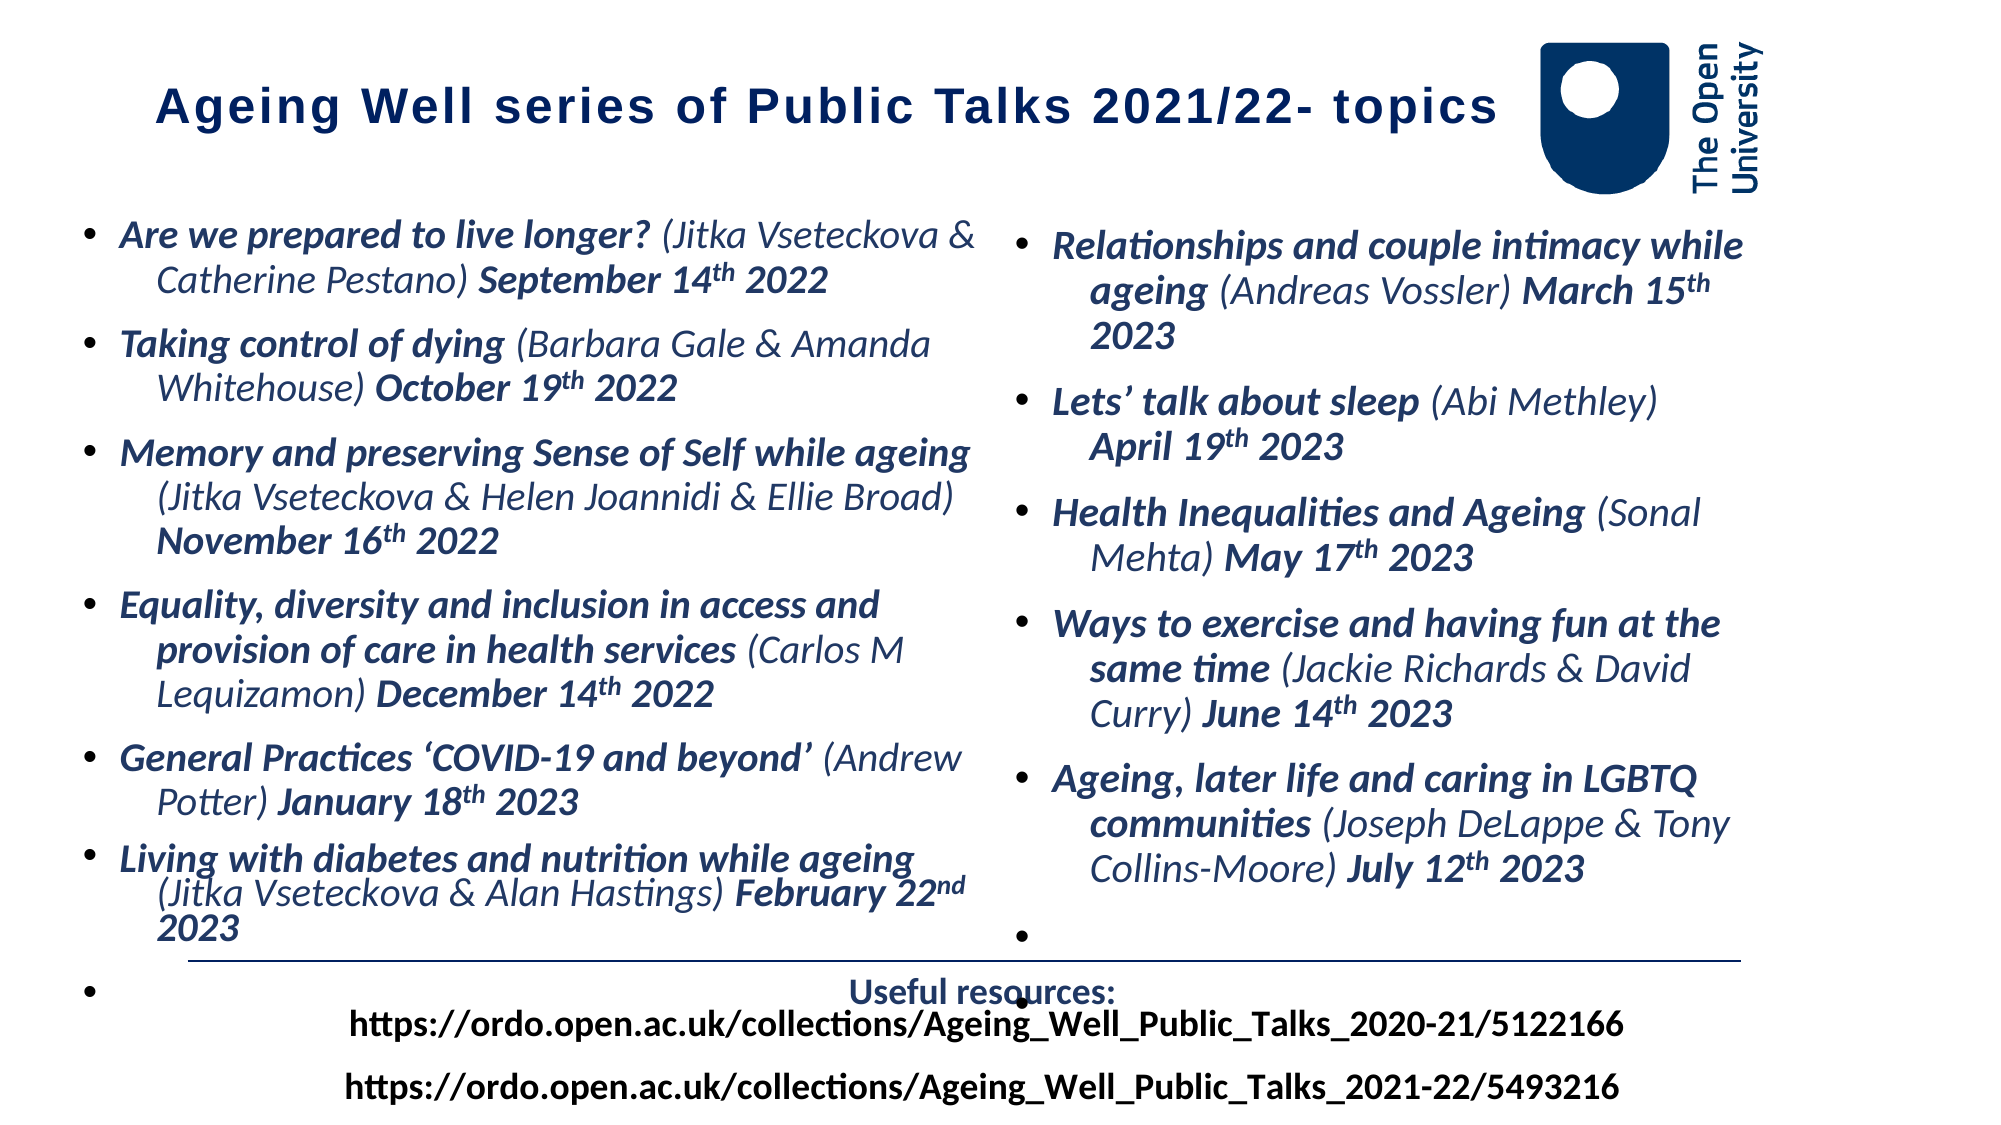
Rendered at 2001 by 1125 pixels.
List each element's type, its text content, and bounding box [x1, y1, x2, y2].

list Are we prepared to live longer? (Jitka Vseteckova & Catherine Pestano) September 14th 2022 Taking control of dying (Barbara Gale & Amanda Whitehouse) October 19th 2022 Memory and preserving Sense of Self while ageing (Jitka Vseteckova & Helen Joannidi & Ellie Broad) November 16th 2022 Equality, diversity and inclusion in access and provision of care in health services (Carlos M Lequizamon) December 14th 2022 General Practices ‘COVID-19 and beyond’ (Andrew Potter) January 18th 2023 Living with diabetes and nutrition while ageing (Jitka Vseteckova & Alan Hastings) February 22nd 2023 [67, 206, 1000, 957]
picture [1539, 39, 1764, 196]
text_box Relationships and couple intimacy while ageing (Andreas Vossler) March 15th 2023 Lets’ talk about sleep (Abi Methley) April 19th 2023 Health Inequalities and Ageing (Sonal Mehta) May 17th 2023 Ways to exercise and having fun at the same time (Jackie Richards & David Curry) June 14th 2023 Ageing, later life and caring in LGBTQ communities (Joseph DeLappe & Tony Collins-Moore) July 12th 2023 [999, 216, 1764, 957]
title Ageing Well series of Public Talks 2021/22- topics [139, 18, 1540, 196]
text_box Useful resources: https://ordo.open.ac.uk/collections/Ageing_Well_Public_Talks_2020-21/5122166 https://ordo.open.ac.uk/collections/Ageing_Well_Public_Talks_2021-22/5493216 [210, 972, 1764, 1113]
